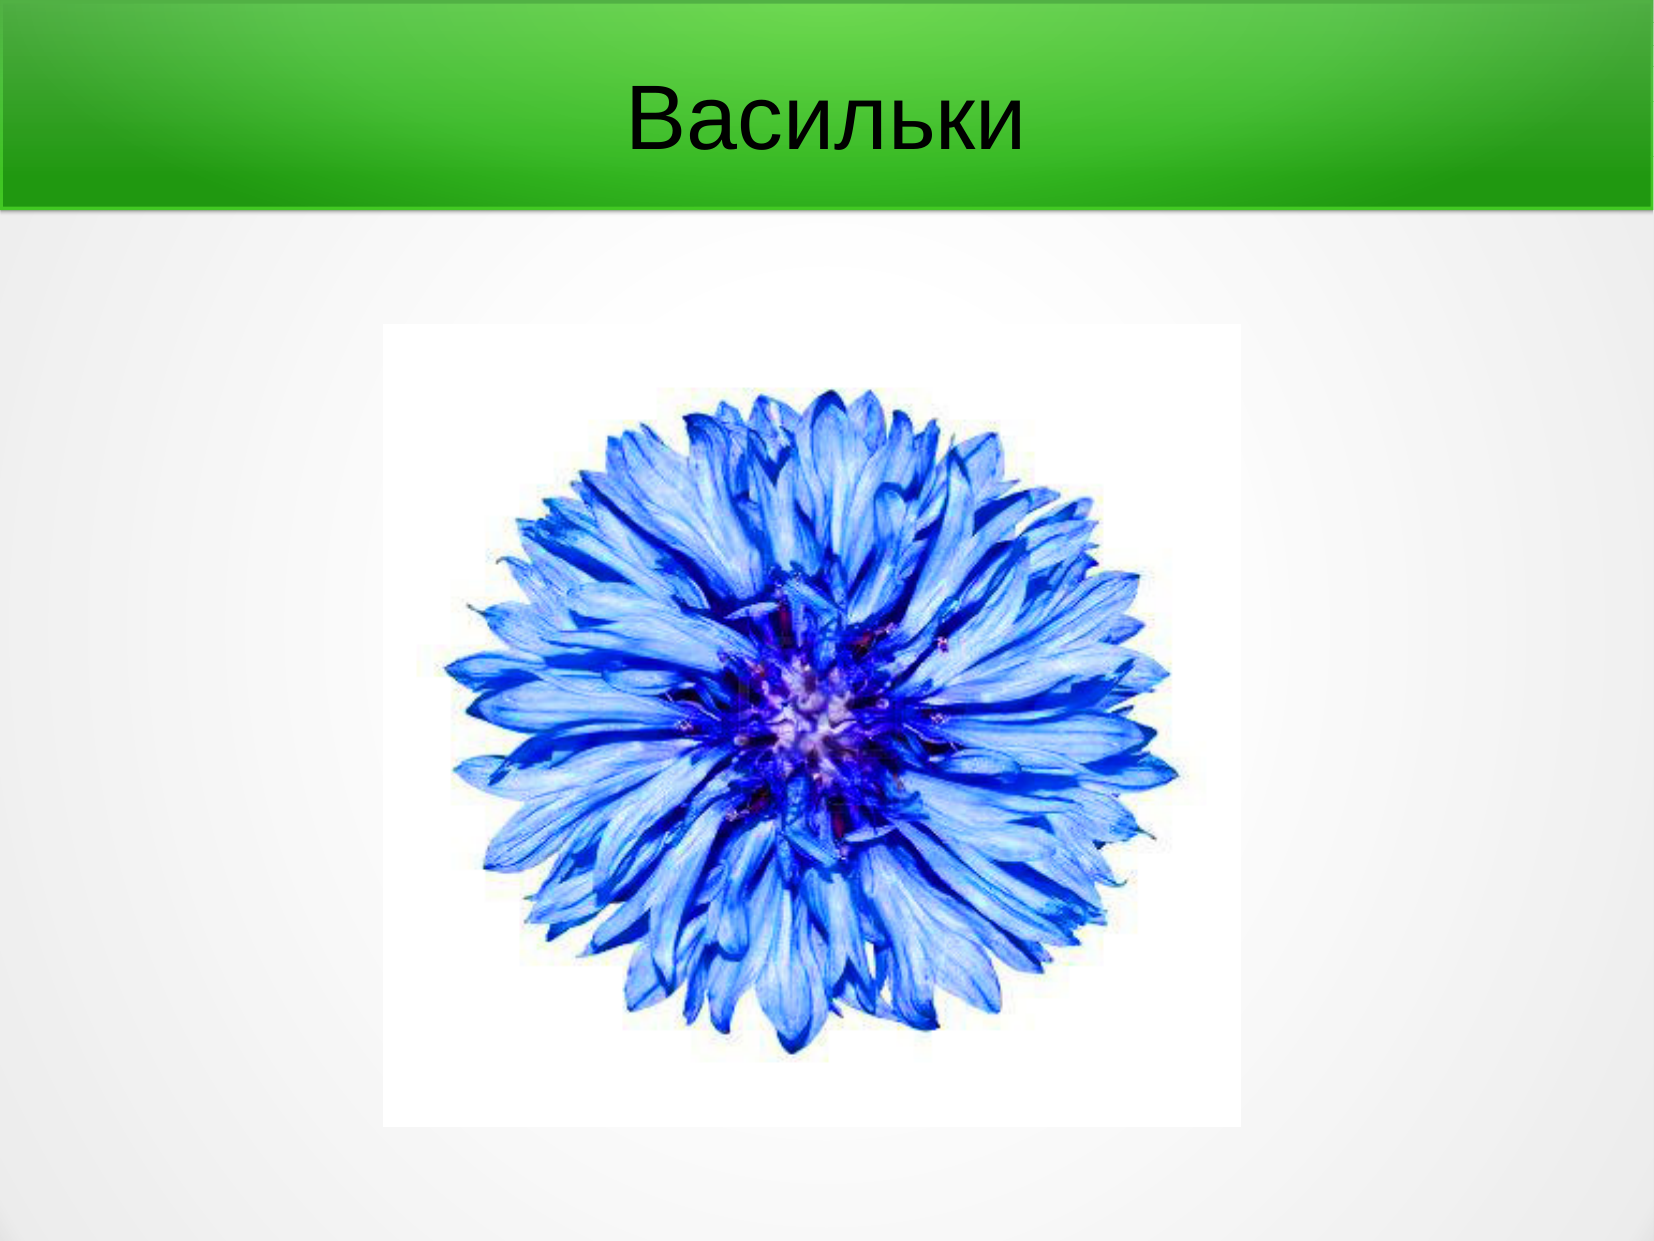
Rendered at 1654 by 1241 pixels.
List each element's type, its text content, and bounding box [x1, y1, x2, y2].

title Васильки [82, 47, 1571, 189]
picture [383, 324, 1241, 1127]
